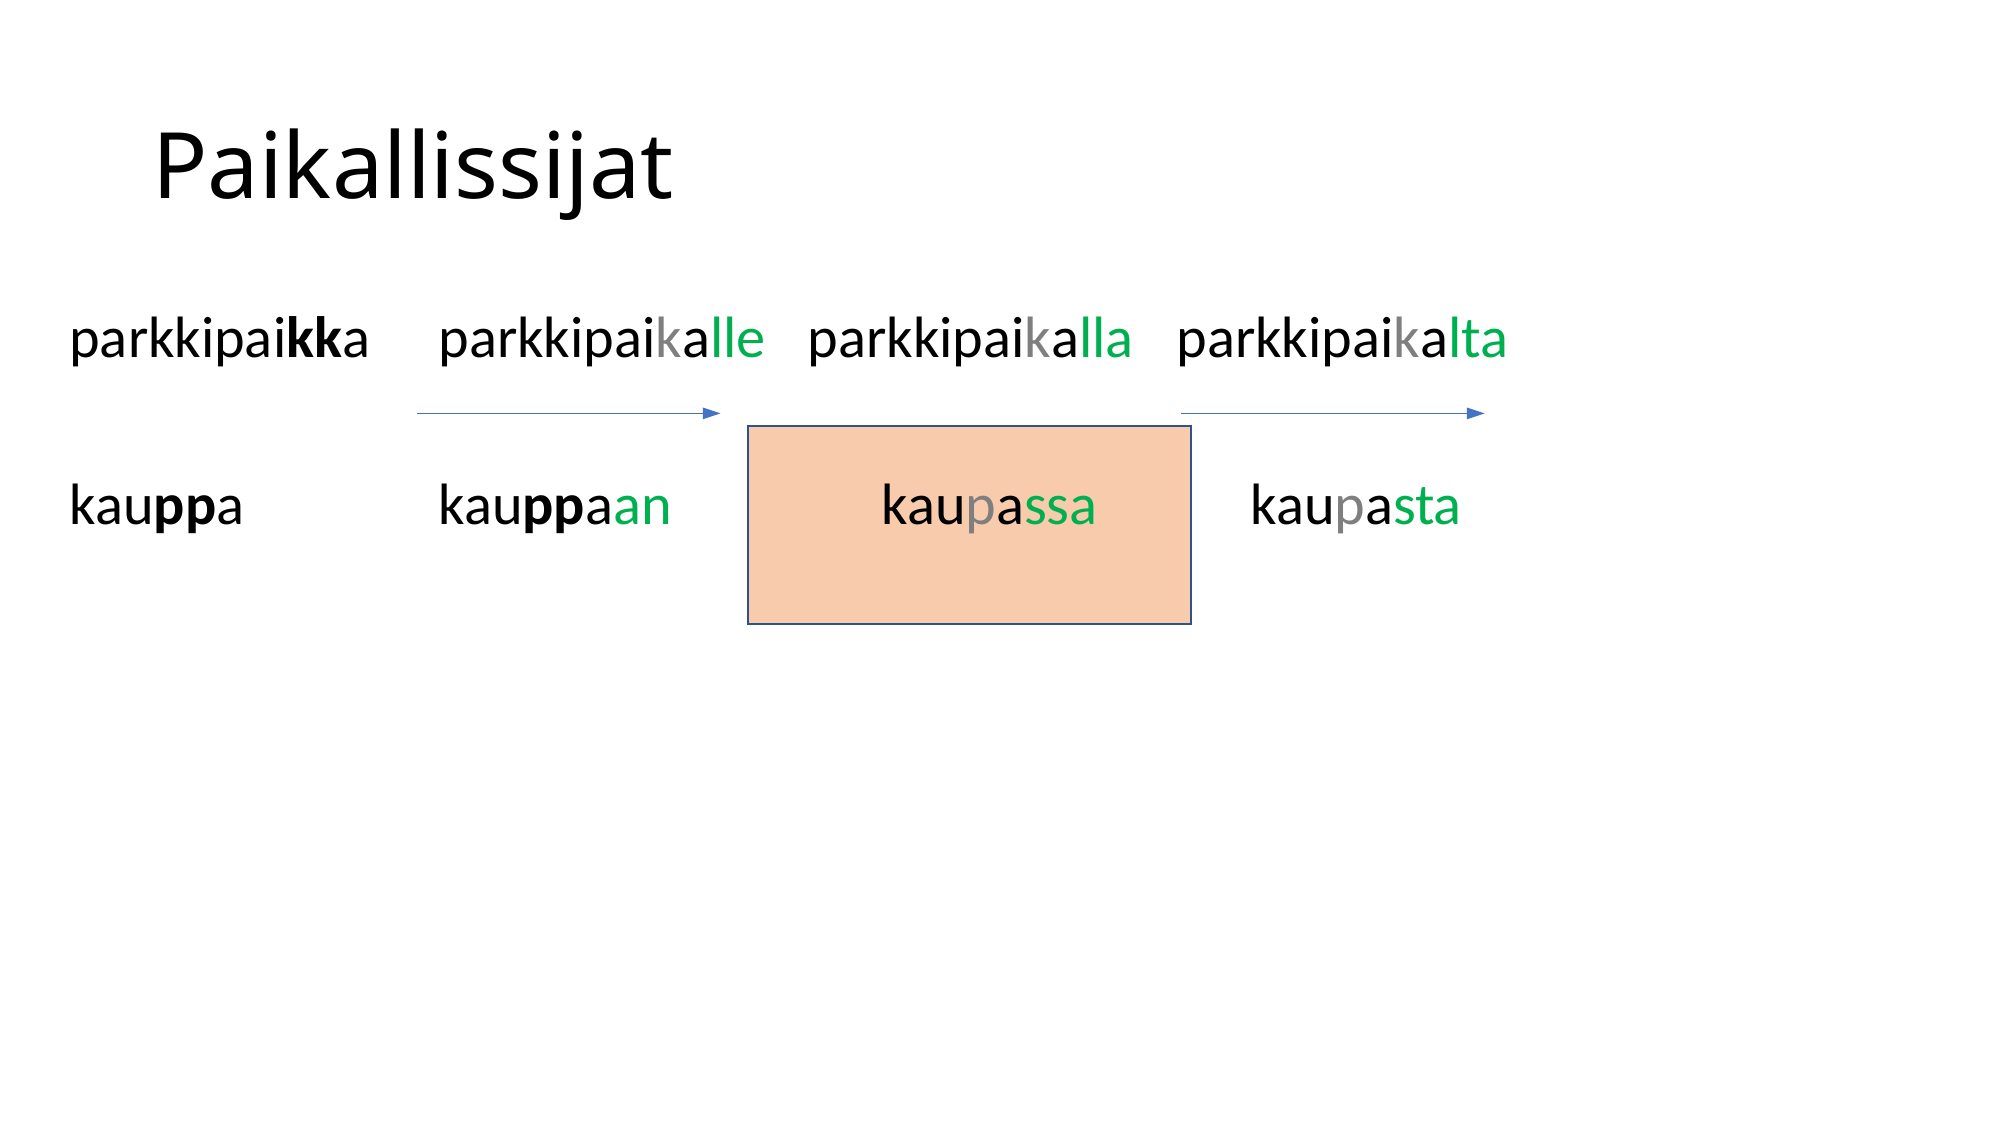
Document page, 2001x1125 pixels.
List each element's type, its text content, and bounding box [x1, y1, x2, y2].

list parkkipaikka parkkipaikalle parkkipaikalla parkkipaikalta kauppa kauppaan kaupassa kaupasta [54, 299, 1963, 1014]
title Paikallissijat [137, 59, 1863, 278]
